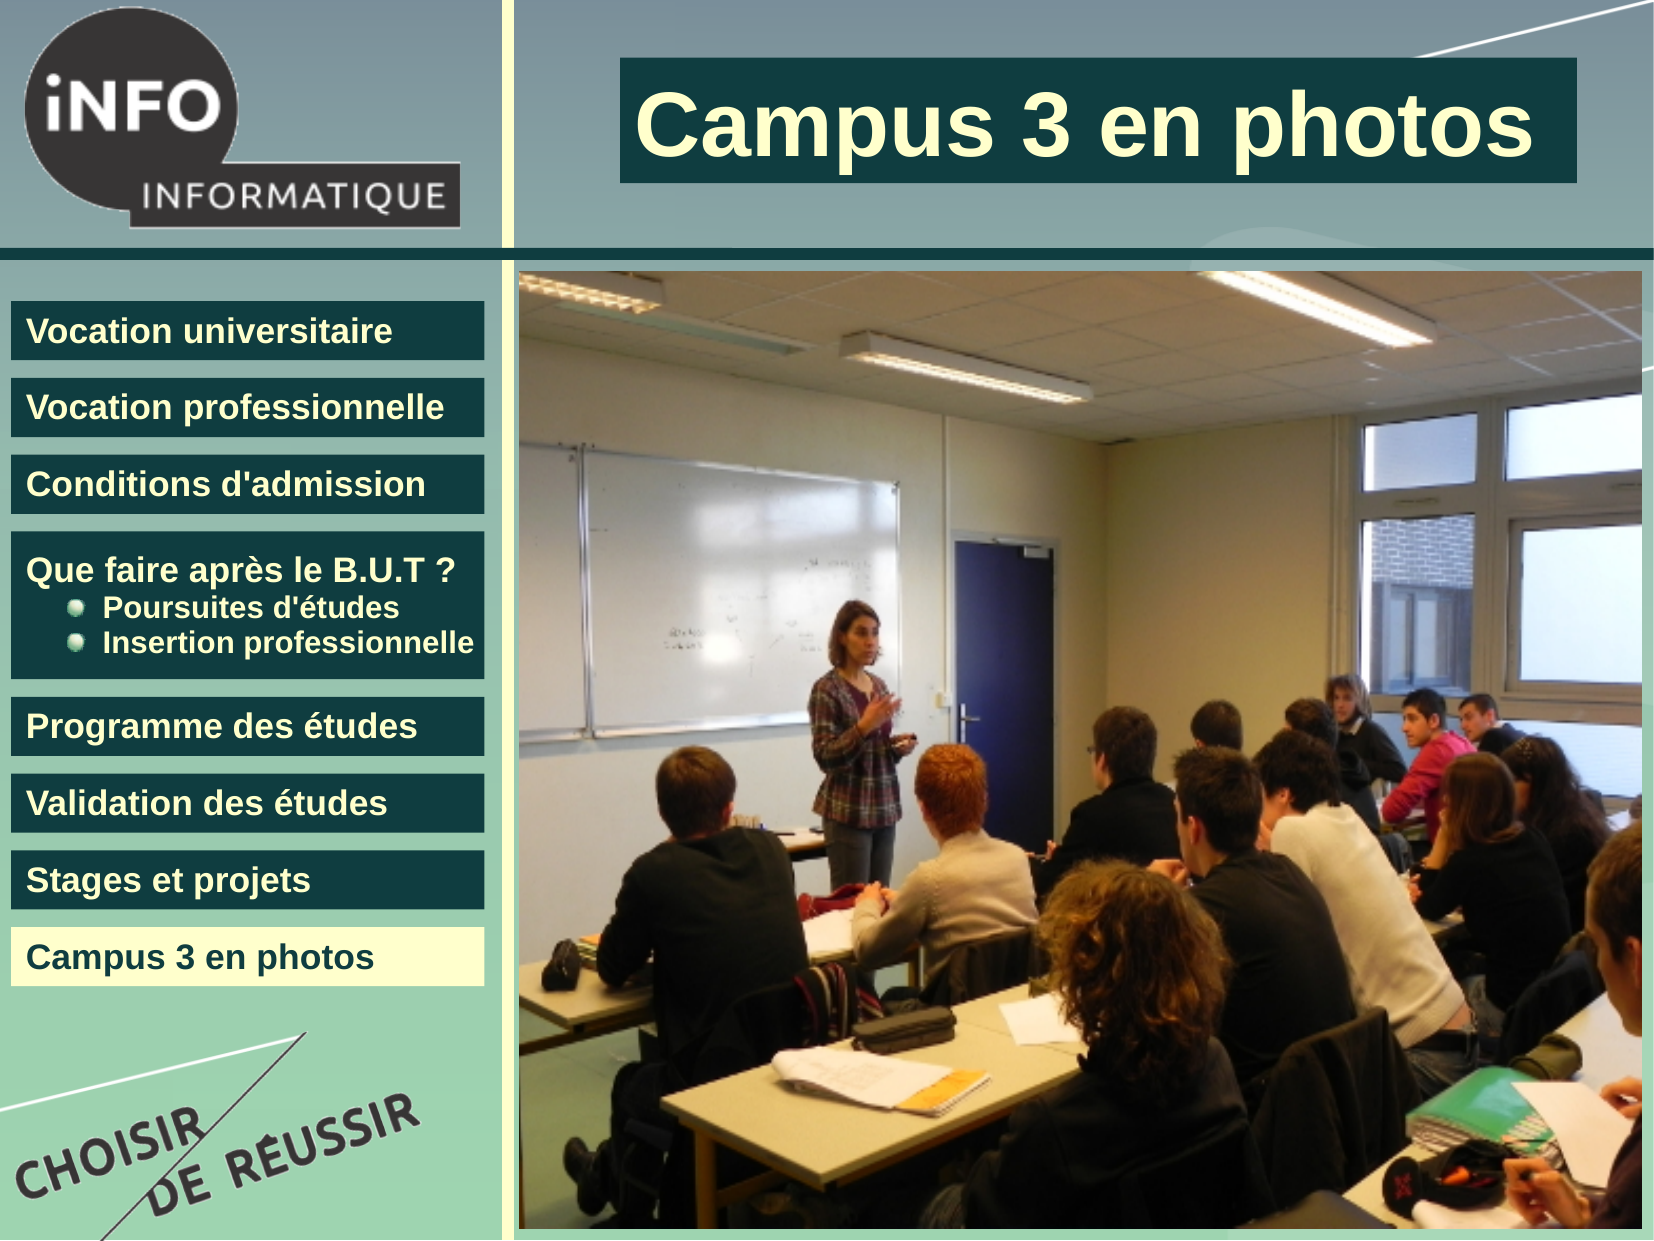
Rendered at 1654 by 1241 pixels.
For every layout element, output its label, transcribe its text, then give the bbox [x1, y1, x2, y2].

text_box Programme des études [11, 696, 485, 756]
text_box Vocation professionnelle [11, 377, 485, 438]
picture [514, 0, 1654, 248]
text_box Campus 3 en photos [11, 927, 485, 987]
picture [0, 0, 502, 247]
text_box Stages et projets [11, 850, 485, 910]
picture [514, 260, 1654, 1240]
text_box Que faire après le B.U.T ? Poursuites d'études Insertion professionnelle [11, 531, 485, 680]
picture [0, 260, 502, 1241]
text_box Validation des études [11, 773, 485, 833]
text_box Vocation universitaire [11, 301, 485, 361]
text_box Conditions d'admission [11, 454, 485, 514]
text_box Campus 3 en photos [620, 57, 1577, 184]
